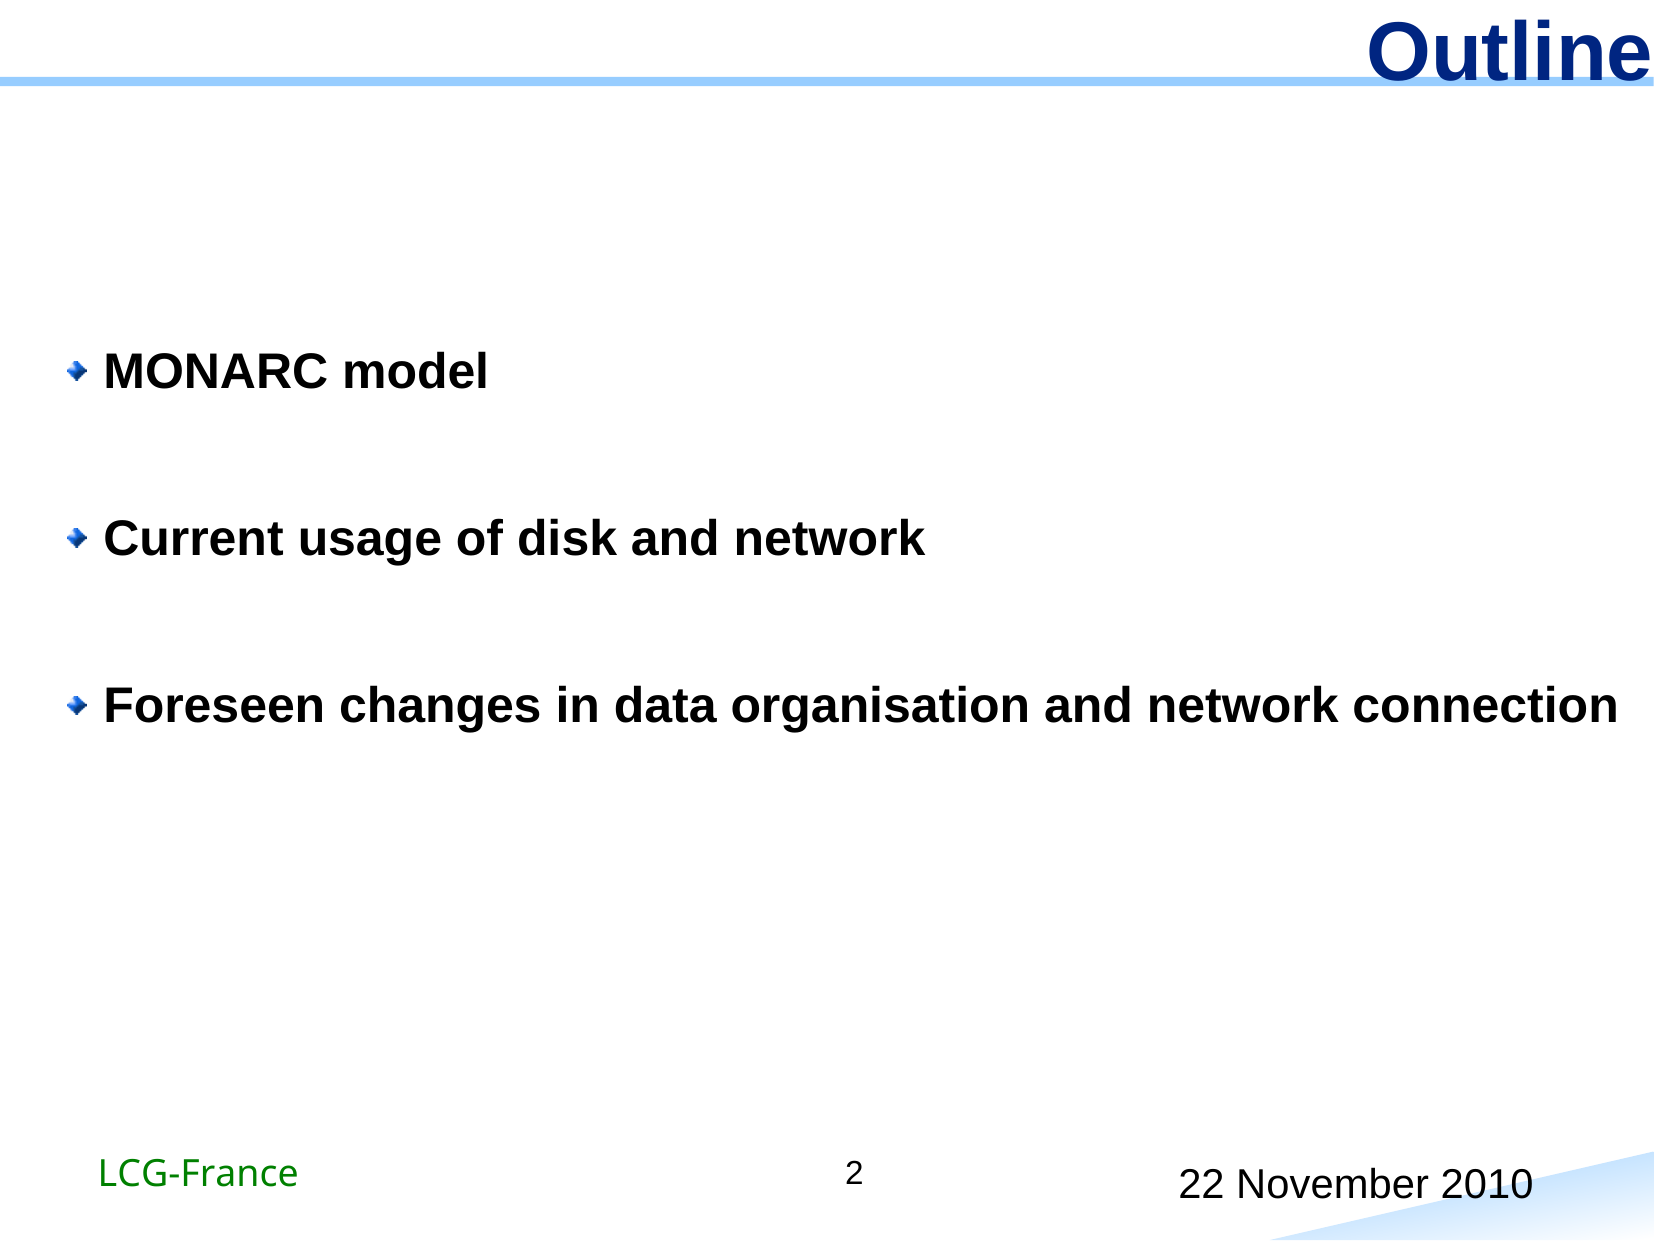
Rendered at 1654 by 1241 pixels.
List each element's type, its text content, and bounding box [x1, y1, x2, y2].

title Outline [85, 0, 1654, 104]
text_box MONARC model Current usage of disk and network Foreseen changes in data organisation and network connection [32, 315, 1621, 971]
